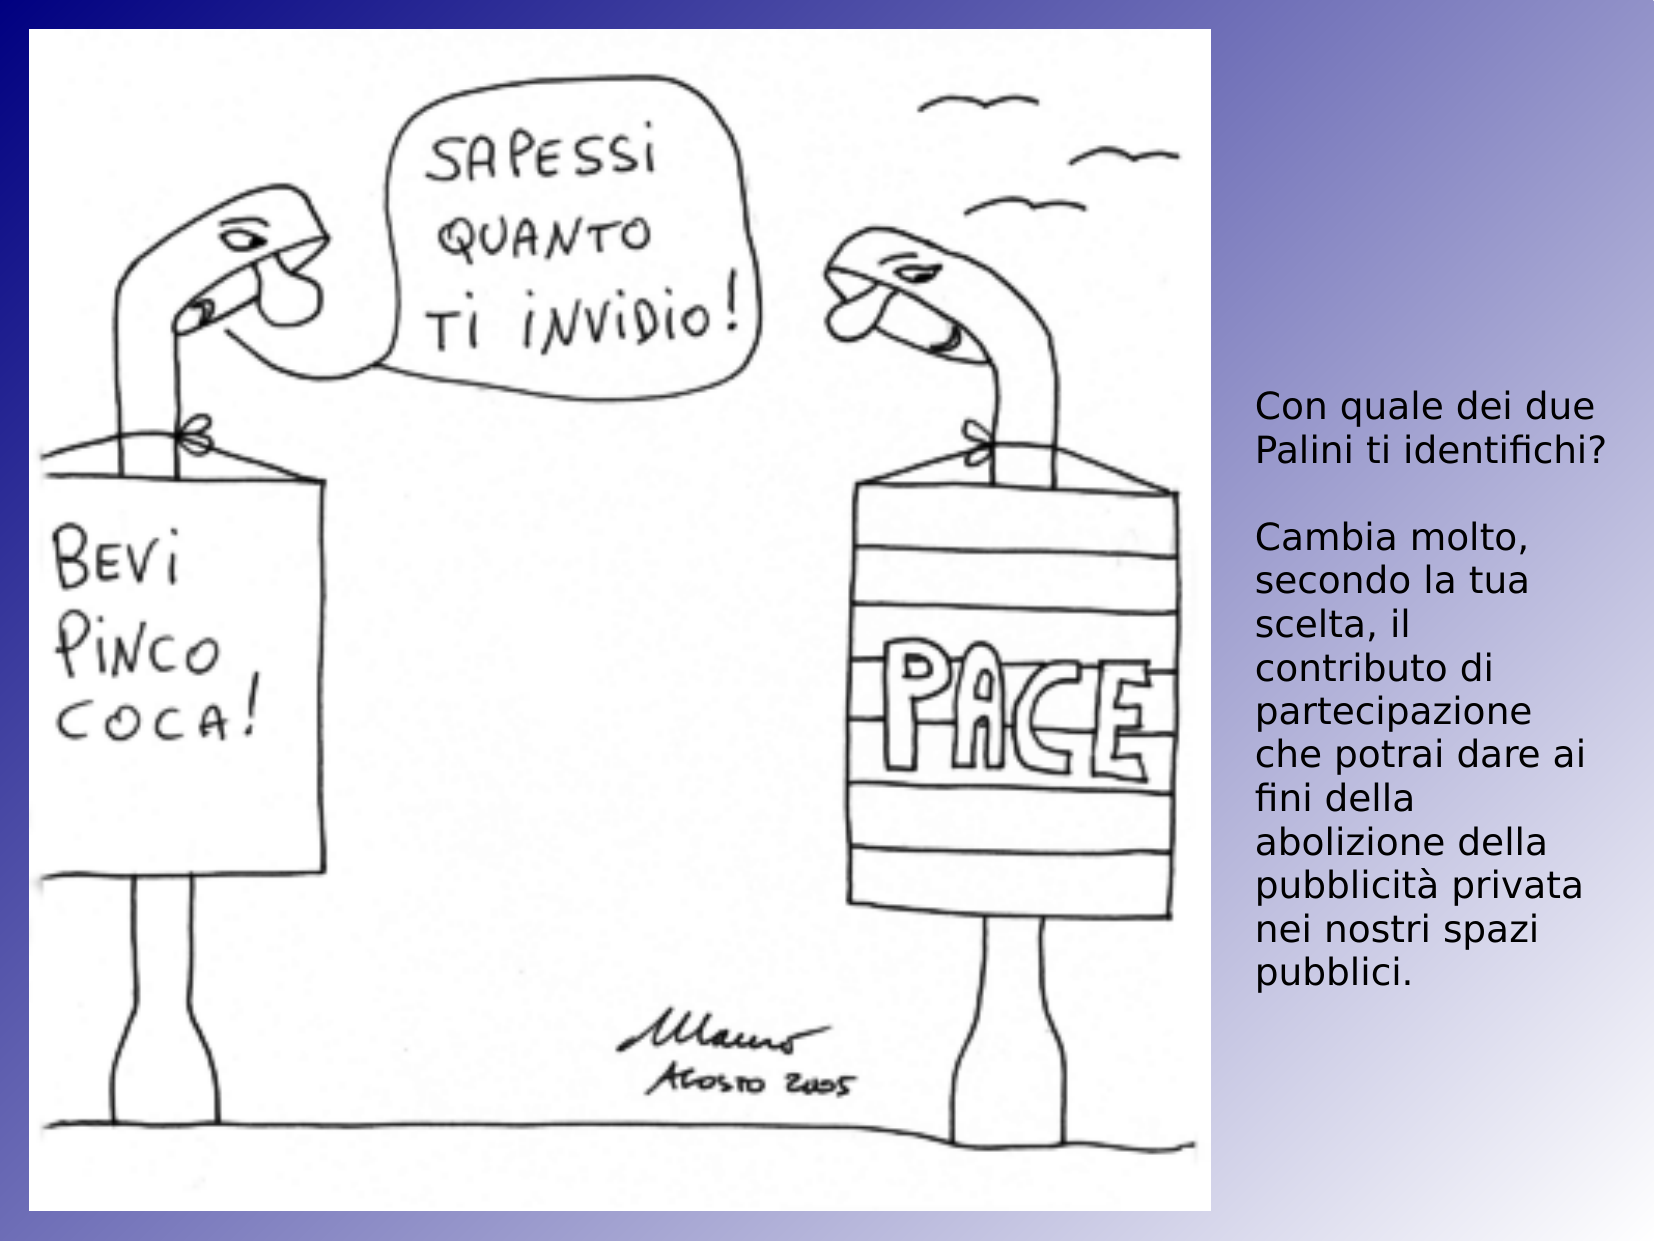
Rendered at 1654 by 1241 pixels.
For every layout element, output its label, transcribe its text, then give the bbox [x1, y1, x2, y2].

picture [29, 29, 1211, 1211]
text_box Con quale dei due Palini ti identifichi? Cambia molto, secondo la tua scelta, il contributo di partecipazione che potrai dare ai fini della abolizione della pubblicità privata nei nostri spazi pubblici. [1240, 29, 1625, 1211]
